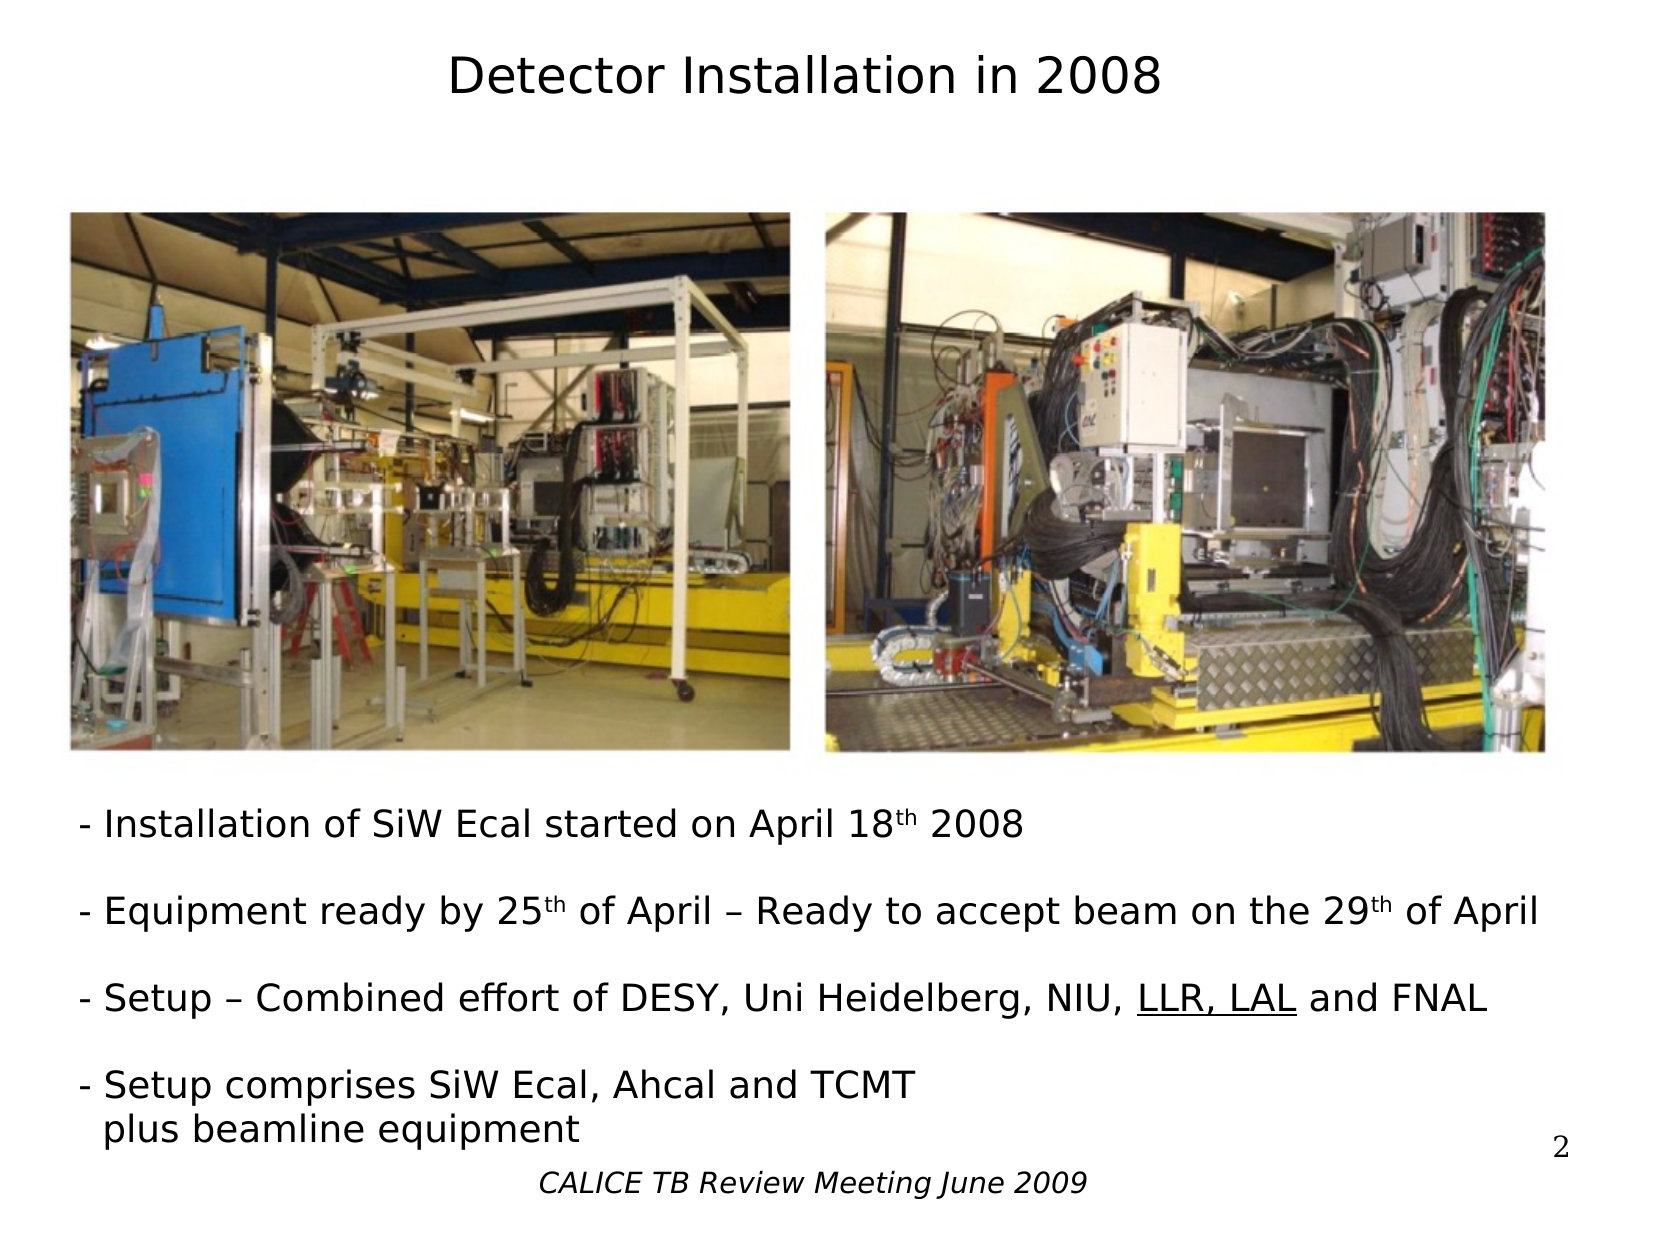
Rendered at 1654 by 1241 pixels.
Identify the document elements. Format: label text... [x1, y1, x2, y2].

text_box Detector Installation in 2008 [432, 39, 1163, 113]
text_box - Installation of SiW Ecal started on April 18th 2008 - Equipment ready by 25th of April – Ready to accept beam on the 29th of April - Setup – Combined effort of DESY, Uni Heidelberg, NIU, LLR, LAL and FNAL - Setup comprises SiW Ecal, Ahcal and TCMT plus beamline equipment [63, 795, 1525, 1241]
picture [37, 197, 1572, 779]
